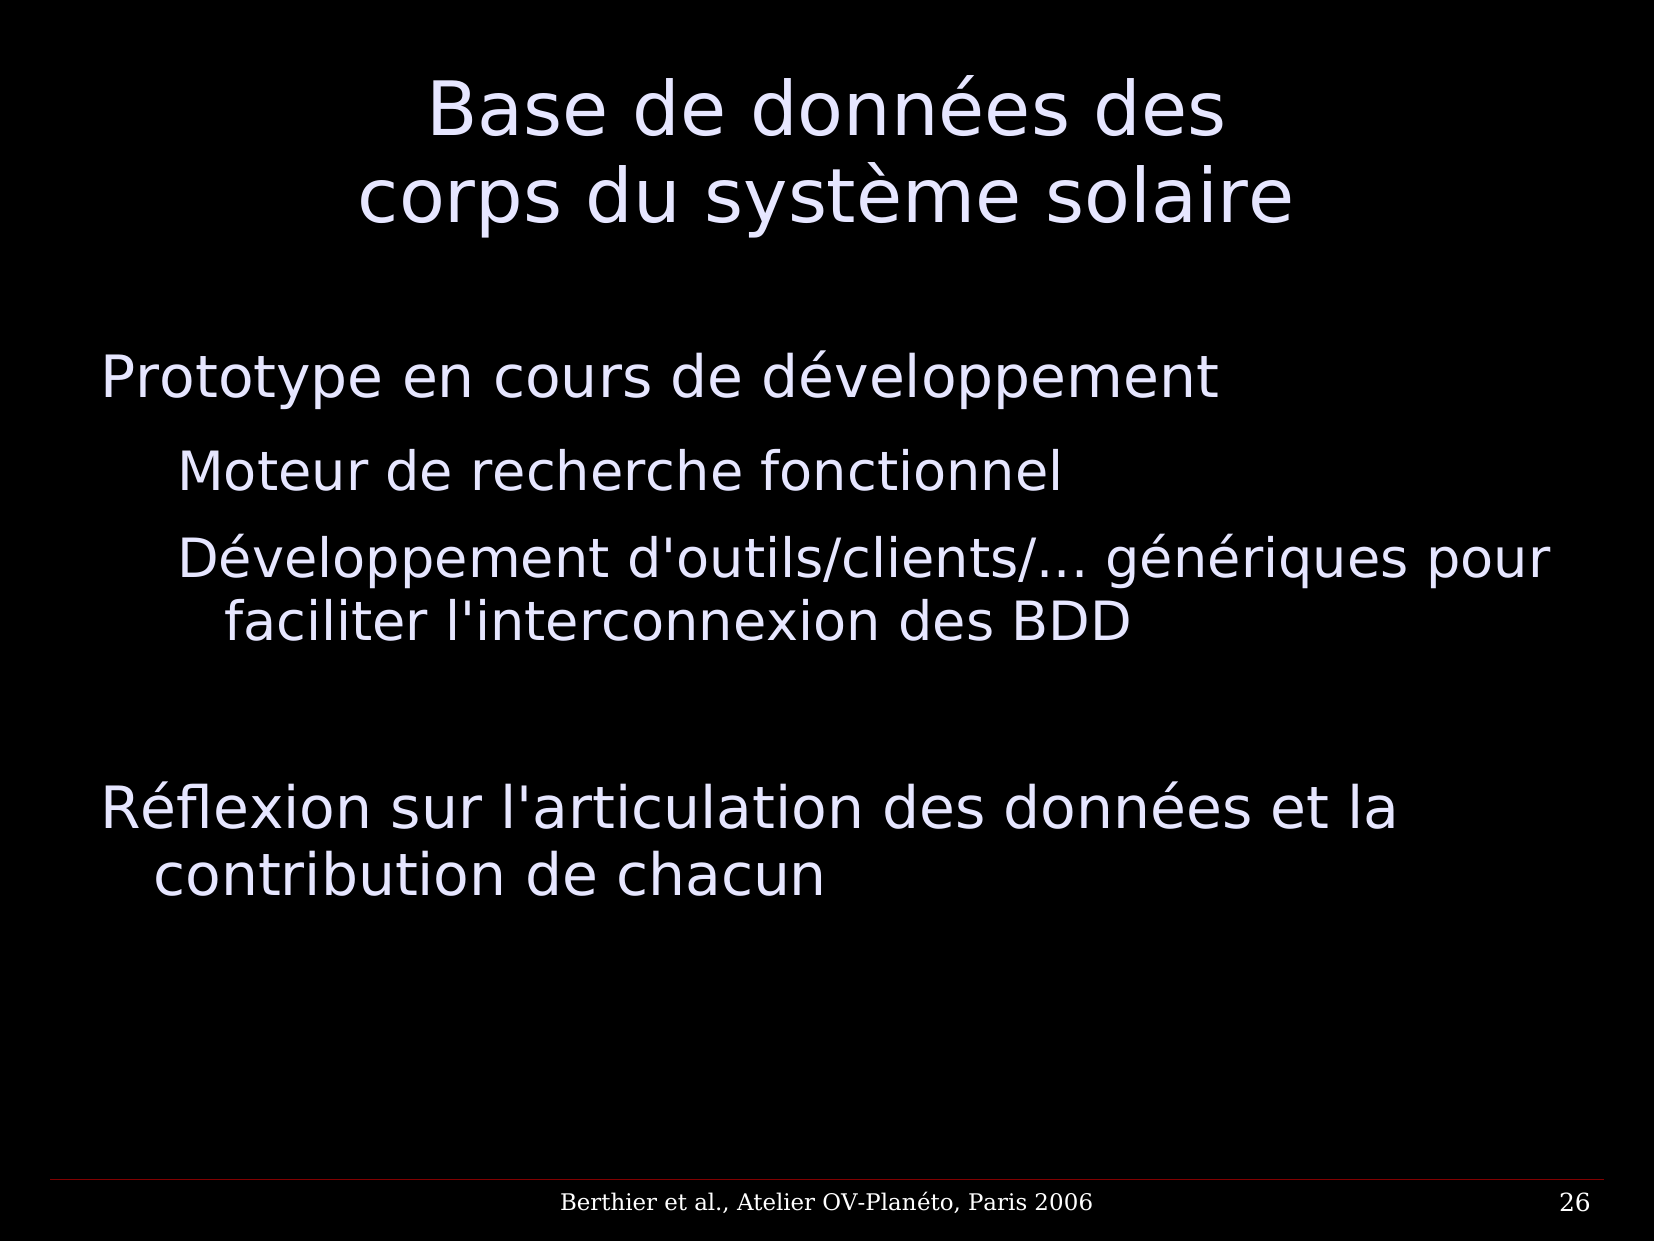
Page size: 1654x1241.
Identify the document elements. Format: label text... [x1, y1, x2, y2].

list Prototype en cours de développement Moteur de recherche fonctionnel Développement d'outils/clients/... génériques pour faciliter l'interconnexion des BDD Réflexion sur l'articulation des données et la contribution de chacun [82, 343, 1571, 1074]
title Base de données des corps du système solaire [82, 49, 1571, 257]
